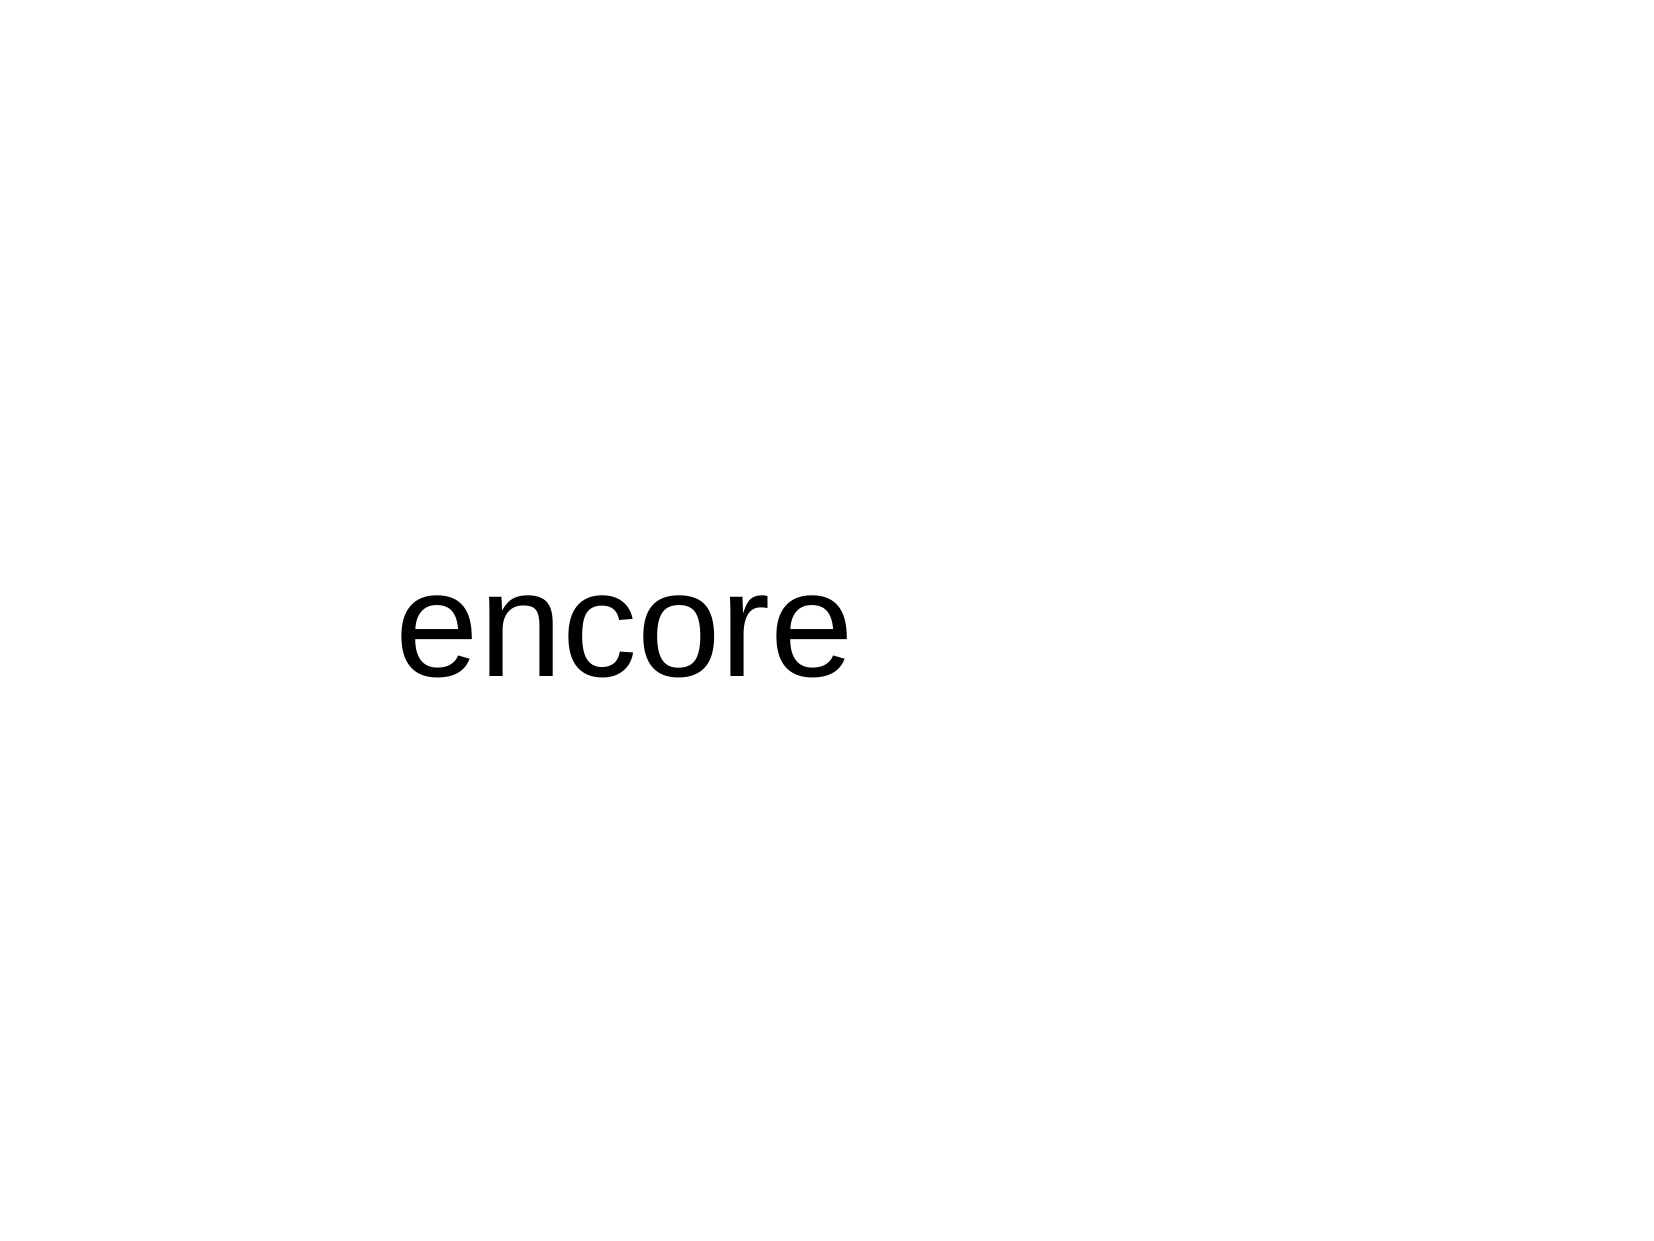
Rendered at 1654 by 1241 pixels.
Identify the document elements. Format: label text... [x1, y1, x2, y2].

text_box encore [380, 533, 1279, 717]
